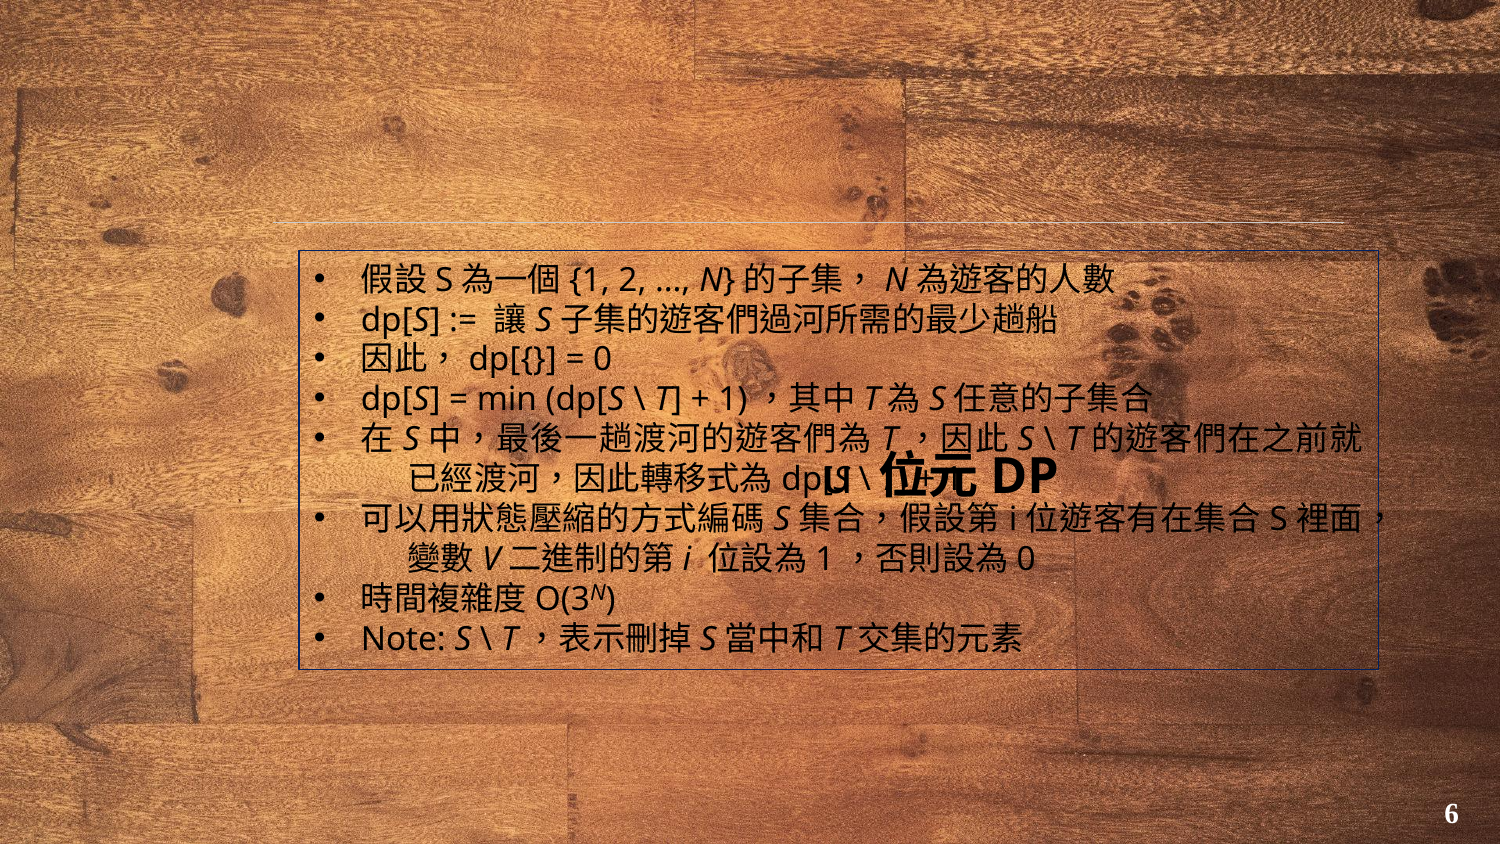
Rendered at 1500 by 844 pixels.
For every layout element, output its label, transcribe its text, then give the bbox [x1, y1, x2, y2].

text_box 假設S為一個{1, 2, …, N}的子集，N為遊客的人數 dp[S] := 讓S子集的遊客們過河所需的最少趟船 因此，dp[{}] = 0 dp[S] = min (dp[S \ T] + 1)，其中T為S任意的子集合 在S中，最後一趟渡河的遊客們為T，因此S \ T的遊客們在之前就已經渡河，因此轉移式為dp[S \ T] + 1 可以用狀態壓縮的方式編碼S集合，假設第i位遊客有在集合S裡面，變數V二進制的第i 位設為1，否則設為0 時間複雜度O(3N) Note: S \ T，表示刪掉S當中和T交集的元素 [298, 250, 1379, 670]
slide_number 6 [1429, 779, 1500, 844]
title 位元DP [255, 117, 1341, 233]
